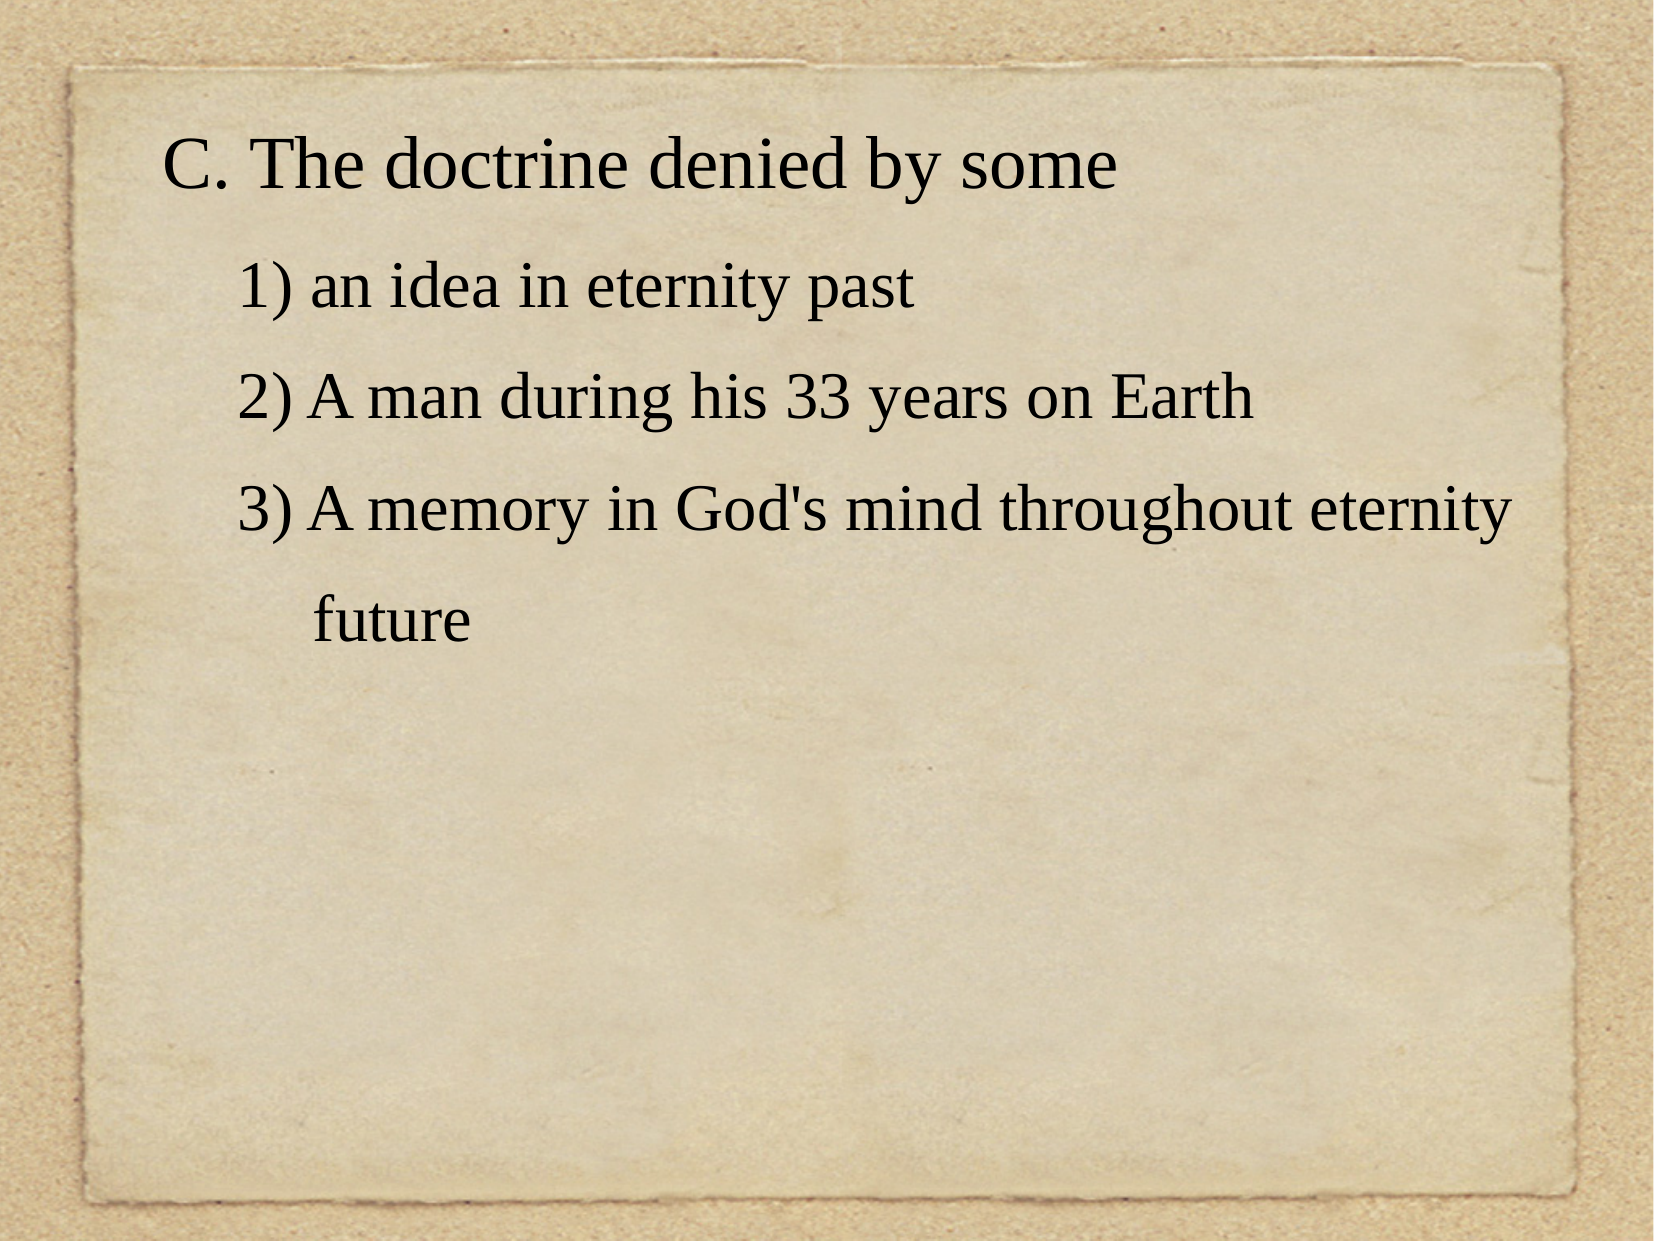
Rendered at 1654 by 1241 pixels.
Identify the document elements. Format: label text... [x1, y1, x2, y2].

picture [0, 0, 1654, 1241]
text_box C. The doctrine denied by some 1) an idea in eternity past 2) A man during his 33 years on Earth 3) A memory in God's mind throughout eternity future [73, 73, 1603, 1101]
